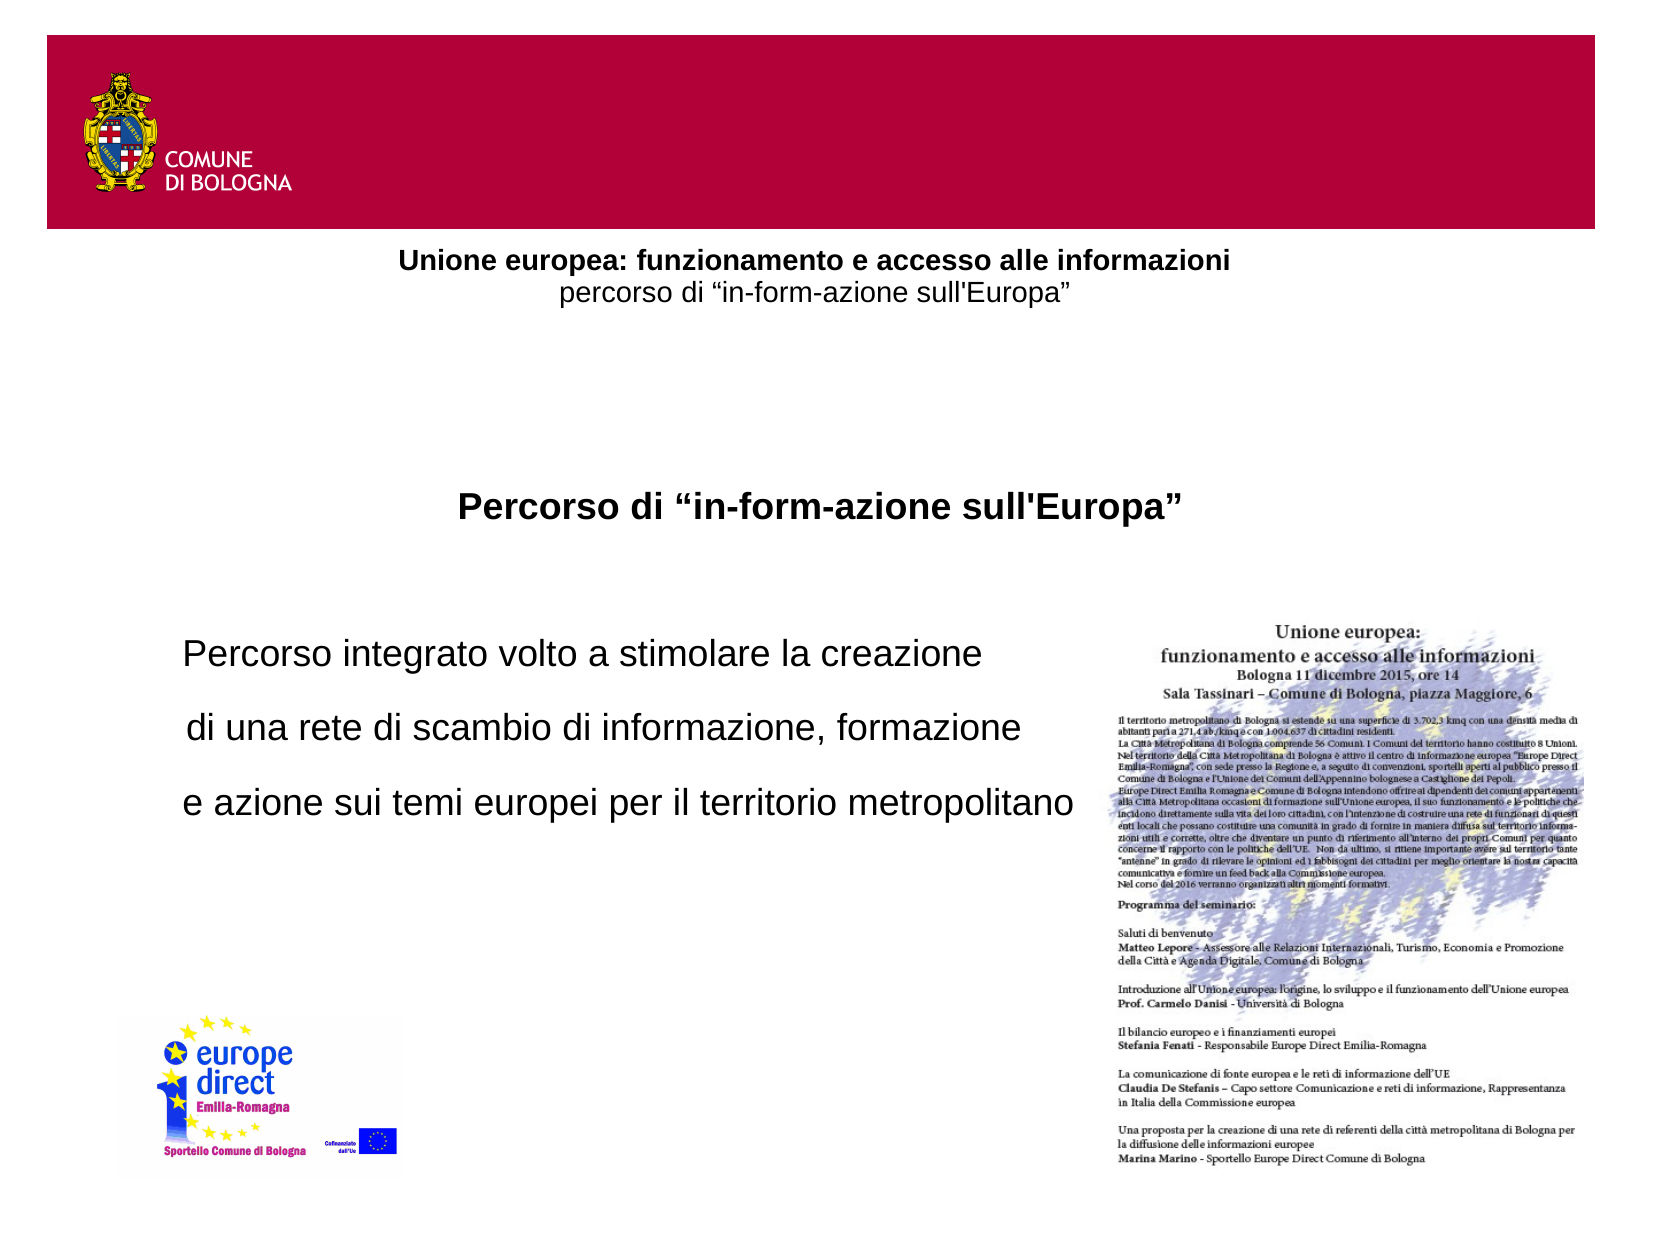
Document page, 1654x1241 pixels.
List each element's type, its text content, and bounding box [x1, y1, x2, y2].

picture [116, 1015, 402, 1178]
picture [47, 35, 1595, 229]
picture [1098, 602, 1584, 1170]
title Unione europea: funzionamento e accesso alle informazioni percorso di “in-form-azione sull'Europa” [71, 217, 1560, 367]
list Percorso di “in-form-azione sull'Europa” Percorso integrato volto a stimolare la creazione di una rete di scambio di informazione, formazione e azione sui temi europei per il territorio metropolitano [129, 419, 1512, 839]
